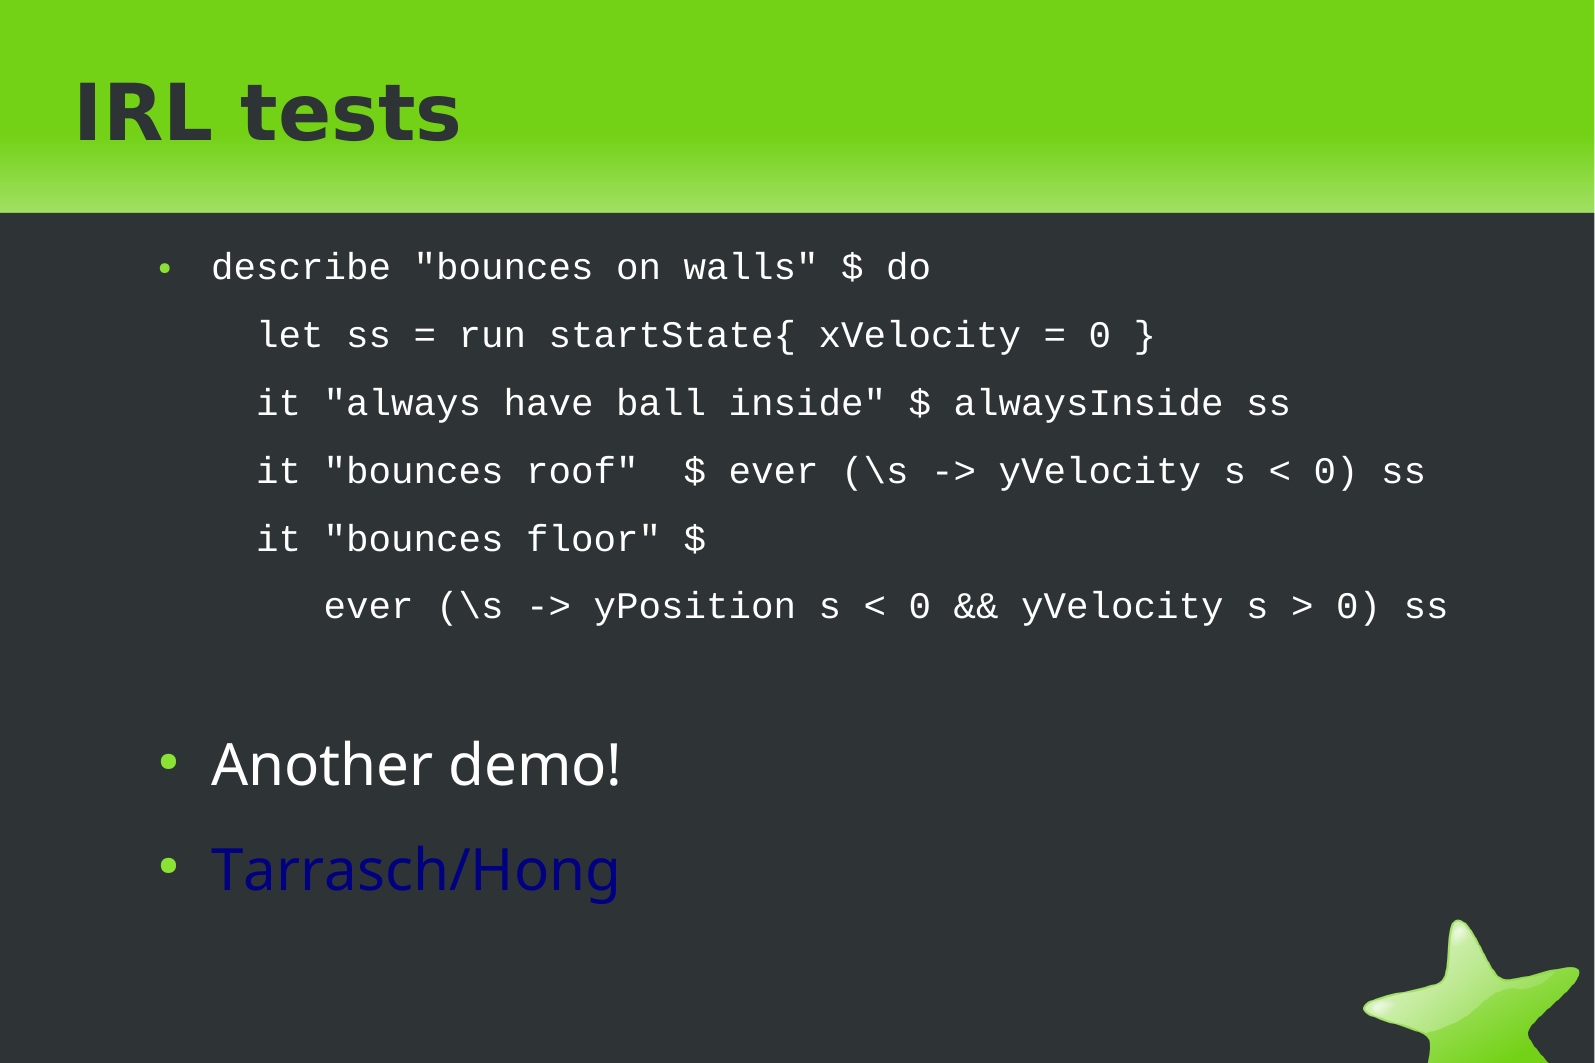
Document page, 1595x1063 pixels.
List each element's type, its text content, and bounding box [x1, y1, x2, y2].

list describe "bounces on walls" $ do let ss = run startState{ xVelocity = 0 } it "always have ball inside" $ alwaysInside ss it "bounces roof" $ ever (\s -> yVelocity s < 0) ss it "bounces floor" $ ever (\s -> yPosition s < 0 && yVelocity s > 0) ss Another demo! Tarrasch/Hong [79, 248, 1515, 951]
picture [0, 0, 1595, 1063]
title IRL tests [74, 25, 1510, 203]
